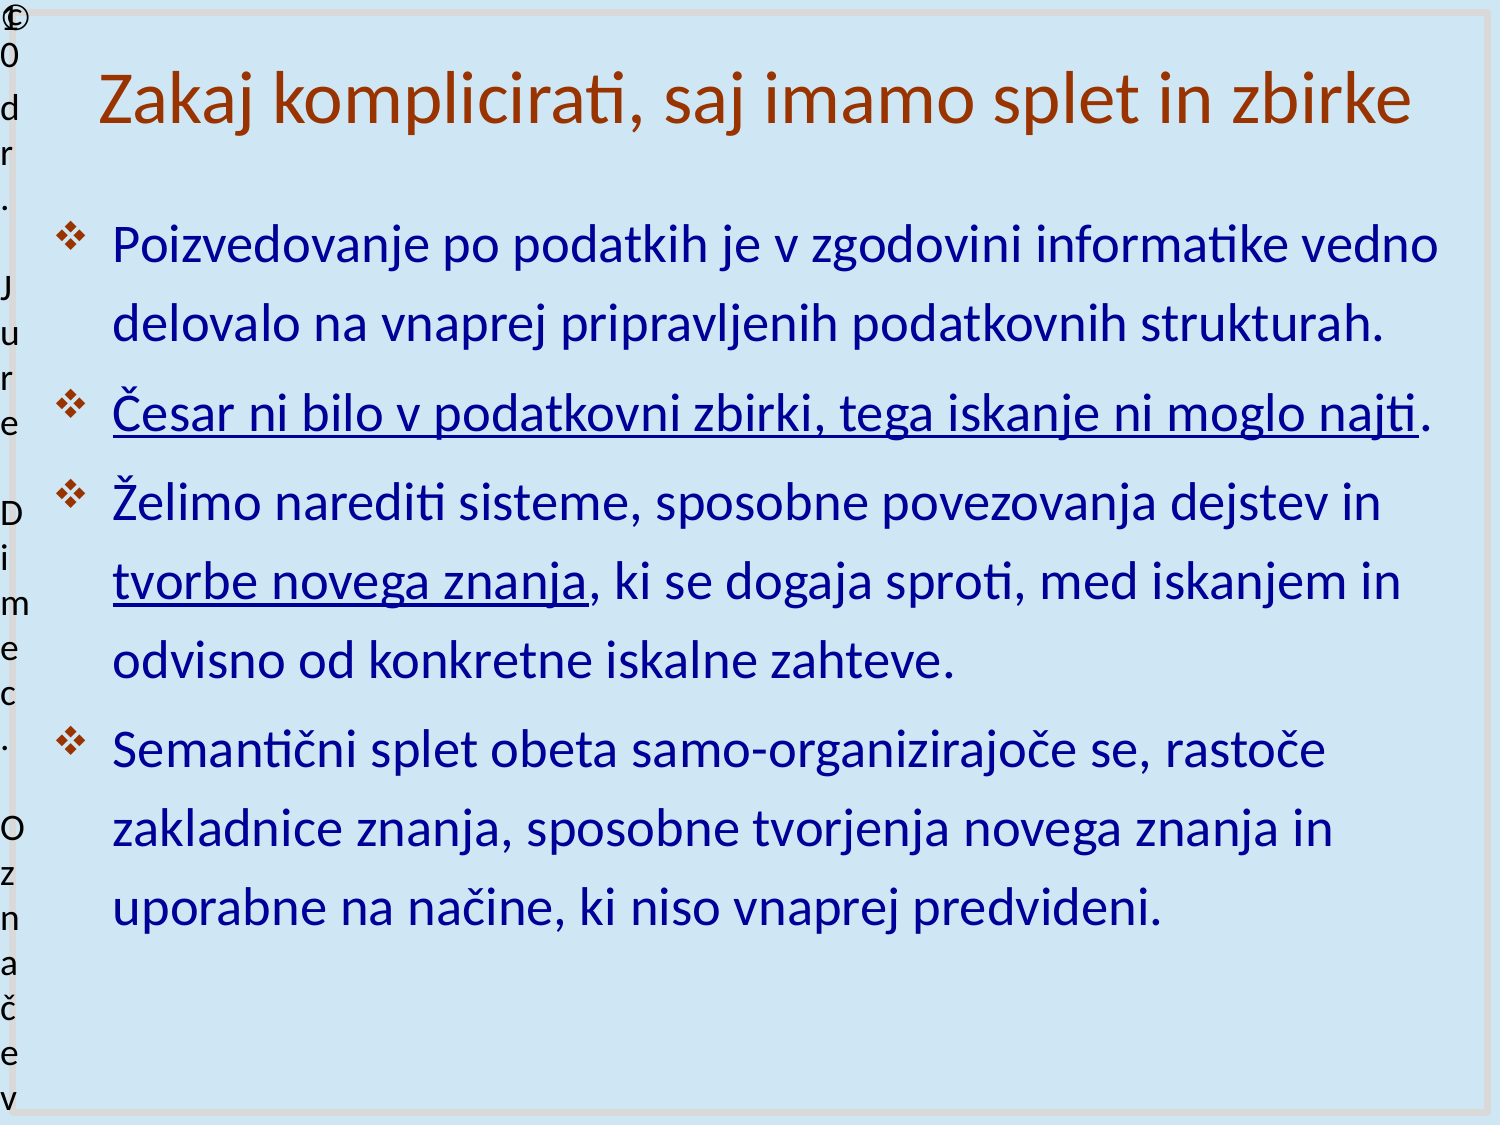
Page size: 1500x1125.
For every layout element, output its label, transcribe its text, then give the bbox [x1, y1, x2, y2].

list Poizvedovanje po podatkih je v zgodovini informatike vedno delovalo na vnaprej pripravljenih podatkovnih strukturah. Česar ni bilo v podatkovni zbirki, tega iskanje ni moglo najti. Želimo narediti sisteme, sposobne povezovanja dejstev in tvorbe novega znanja, ki se dogaja sproti, med iskanjem in odvisno od konkretne iskalne zahteve. Semantični splet obeta samo-organizirajoče se, rastoče zakladnice znanja, sposobne tvorjenja novega znanja in uporabne na načine, ki niso vnaprej predvideni. [37, 187, 1475, 1050]
title Zakaj komplicirati, saj imamo splet in zbirke [37, 37, 1475, 150]
